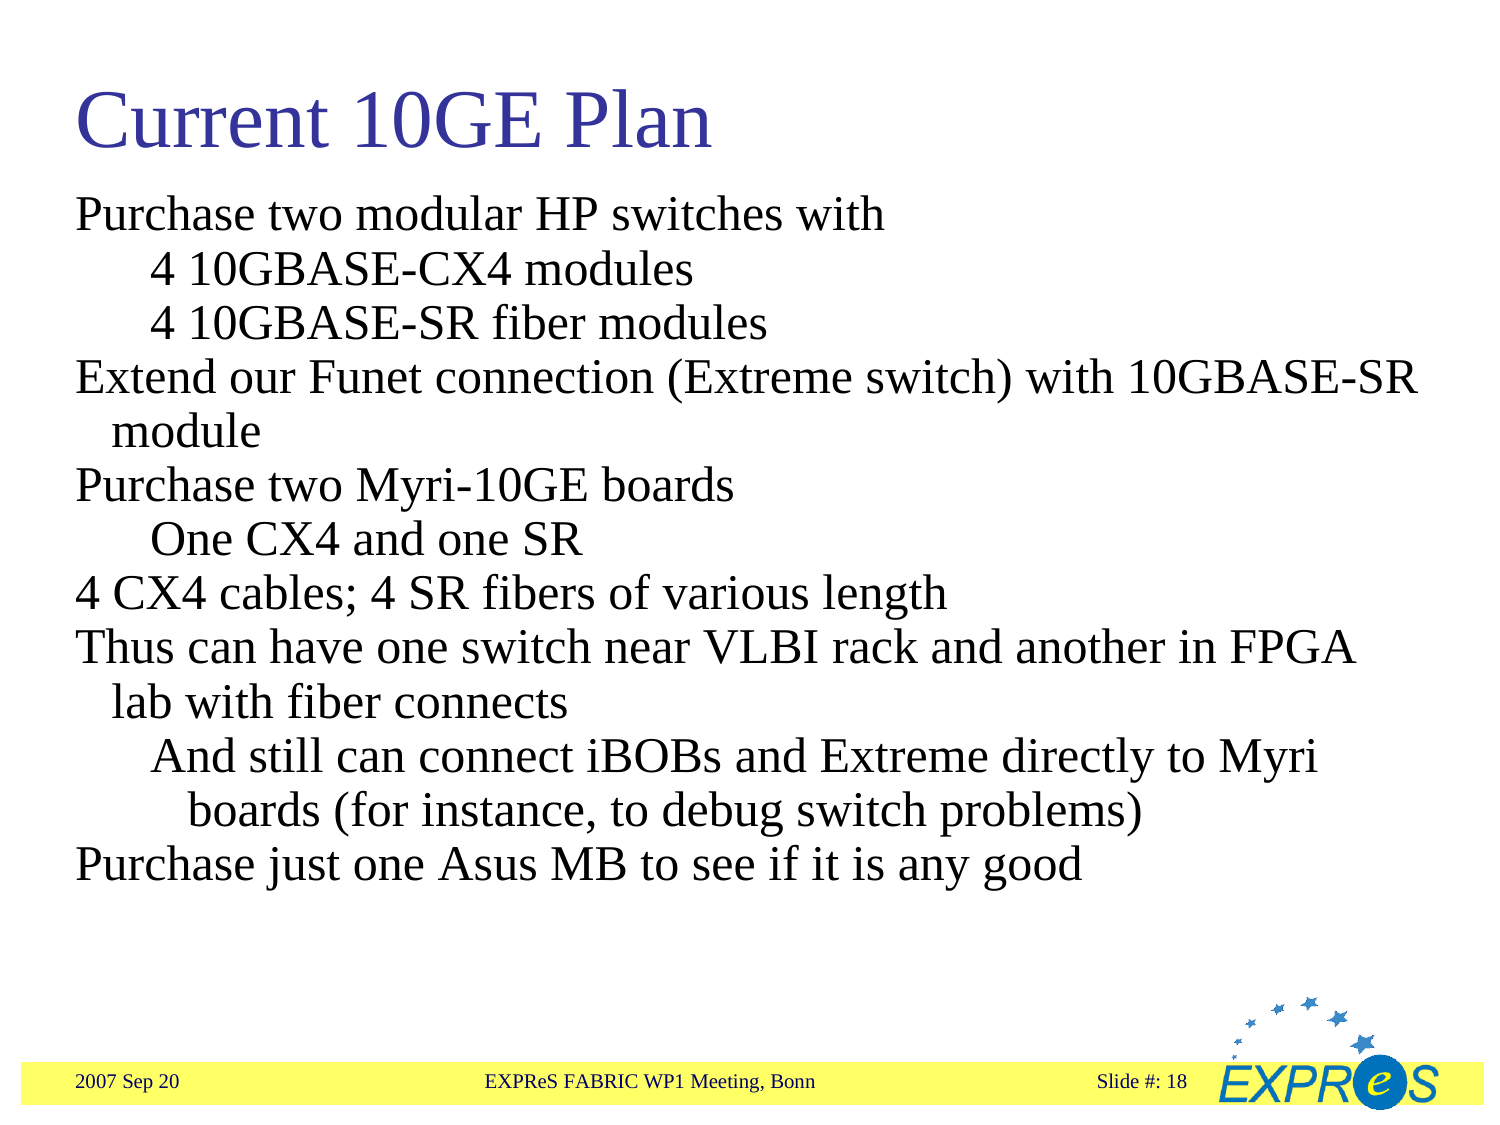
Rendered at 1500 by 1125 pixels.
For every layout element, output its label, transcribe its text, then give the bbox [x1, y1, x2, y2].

list Purchase two modular HP switches with 4 10GBASE-CX4 modules 4 10GBASE-SR fiber modules Extend our Funet connection (Extreme switch) with 10GBASE-SR module Purchase two Myri-10GE boards One CX4 and one SR 4 CX4 cables; 4 SR fibers of various length Thus can have one switch near VLBI rack and another in FPGA lab with fiber connects And still can connect iBOBs and Extreme directly to Myri boards (for instance, to debug switch problems) Purchase just one Asus MB to see if it is any good [75, 187, 1425, 1038]
picture [21, 993, 1500, 1113]
title Current 10GE Plan [75, 70, 1425, 172]
